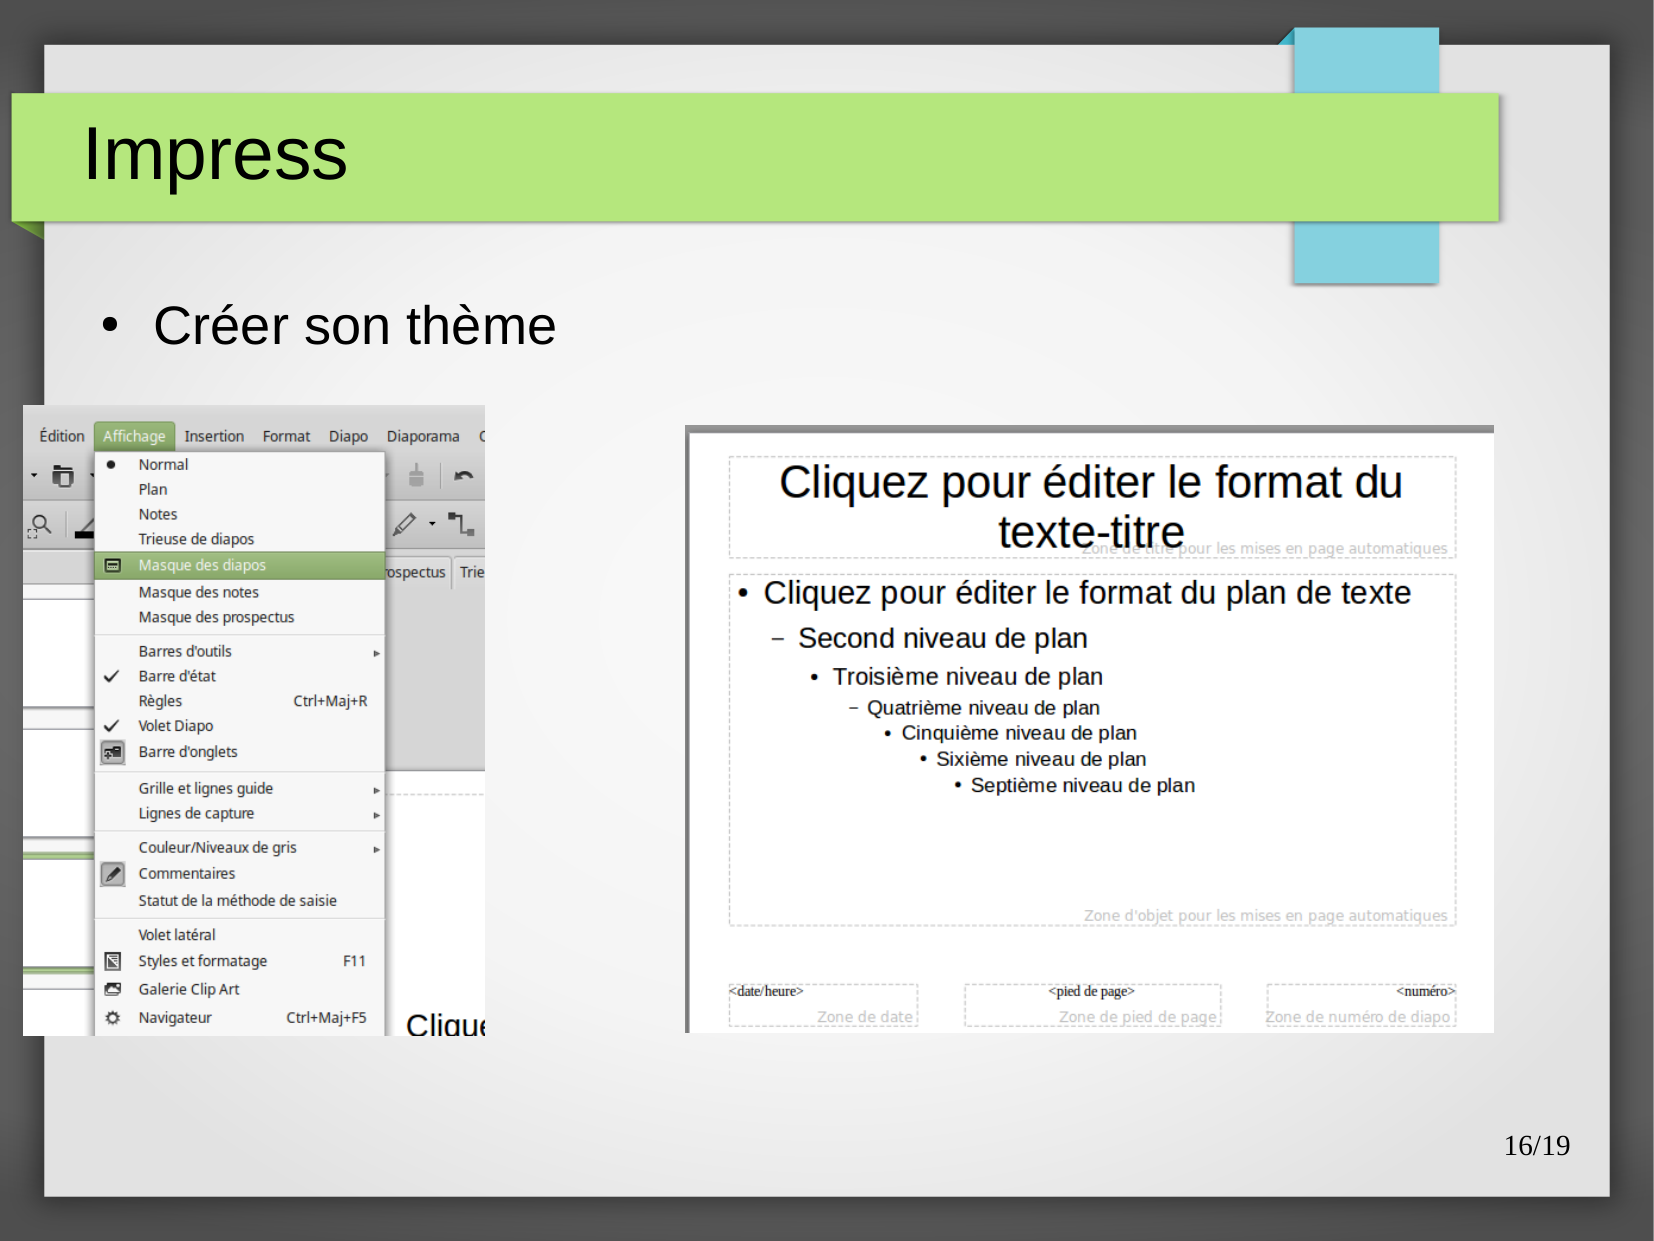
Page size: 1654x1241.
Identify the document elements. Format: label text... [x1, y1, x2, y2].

picture [0, 0, 1654, 1241]
list Créer son thème [82, 295, 1571, 1015]
title Impress [82, 94, 1264, 213]
